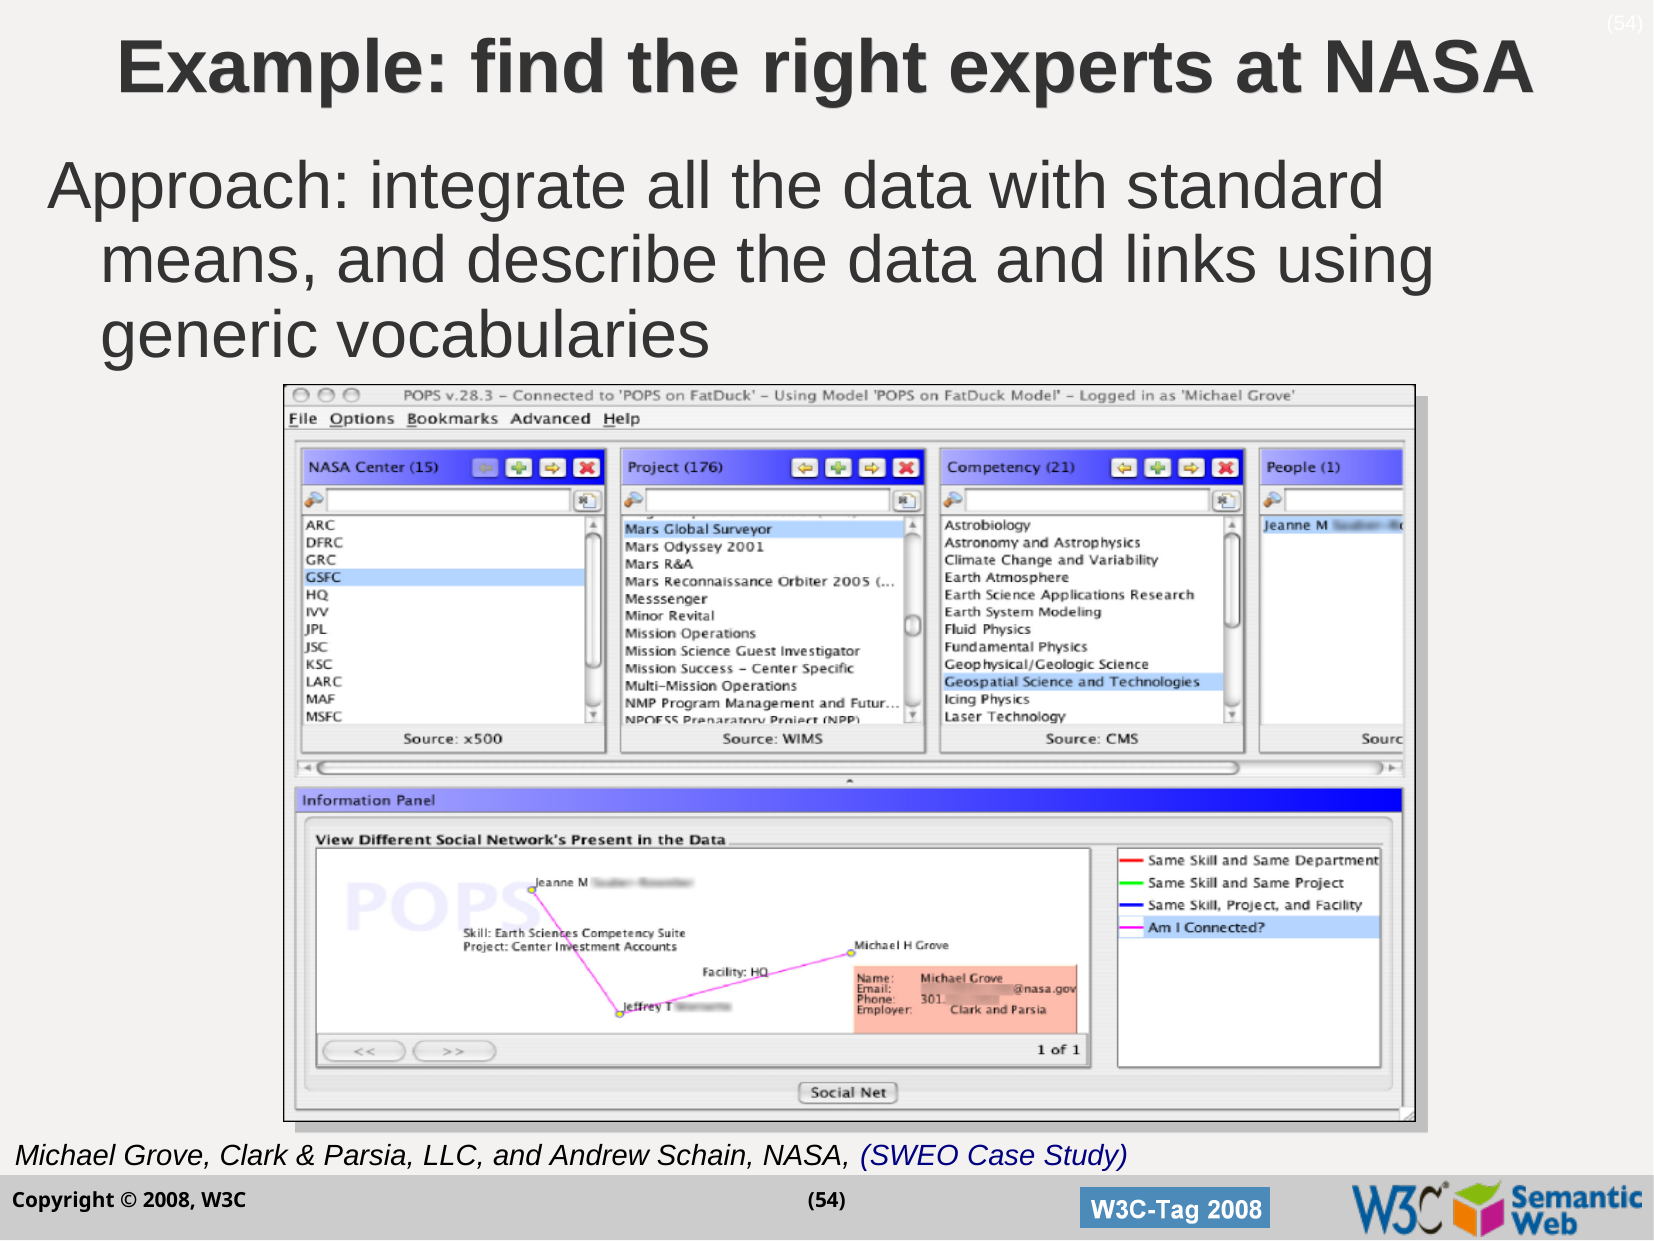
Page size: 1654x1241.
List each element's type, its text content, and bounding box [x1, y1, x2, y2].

picture [1352, 1178, 1642, 1237]
list Approach: integrate all the data with standard means, and describe the data and links using generic vocabularies [29, 147, 1624, 384]
title Example: find the right experts at NASA [0, 5, 1654, 125]
text_box Michael Grove, Clark & Parsia, LLC, and Andrew Schain, NASA, (SWEO Case Study) [0, 1133, 1439, 1182]
picture [283, 384, 1416, 1123]
picture [1080, 1187, 1270, 1228]
